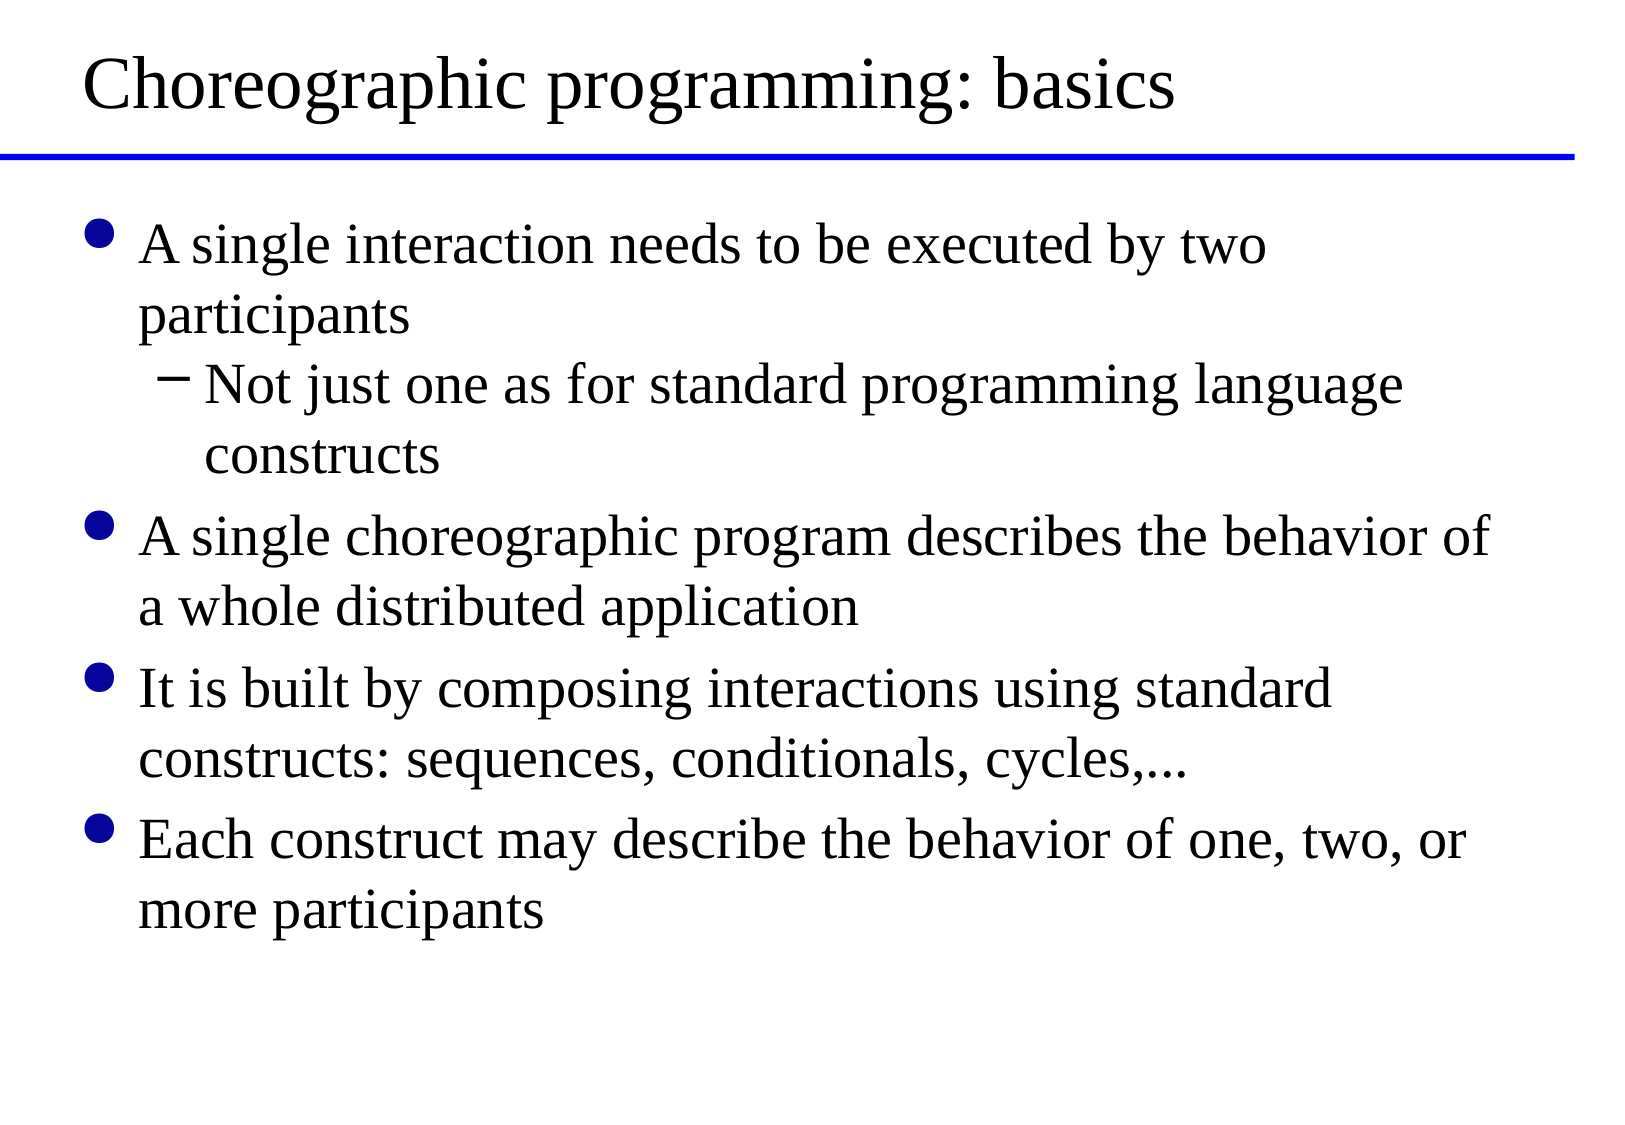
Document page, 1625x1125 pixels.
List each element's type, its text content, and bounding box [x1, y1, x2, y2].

title Choreographic programming: basics [67, 27, 1544, 131]
list A single interaction needs to be executed by two participants Not just one as for standard programming language constructs A single choreographic program describes the behavior of a whole distributed application It is built by composing interactions using standard constructs: sequences, conditionals, cycles,... Each construct may describe the behavior of one, two, or more participants [67, 198, 1546, 1061]
